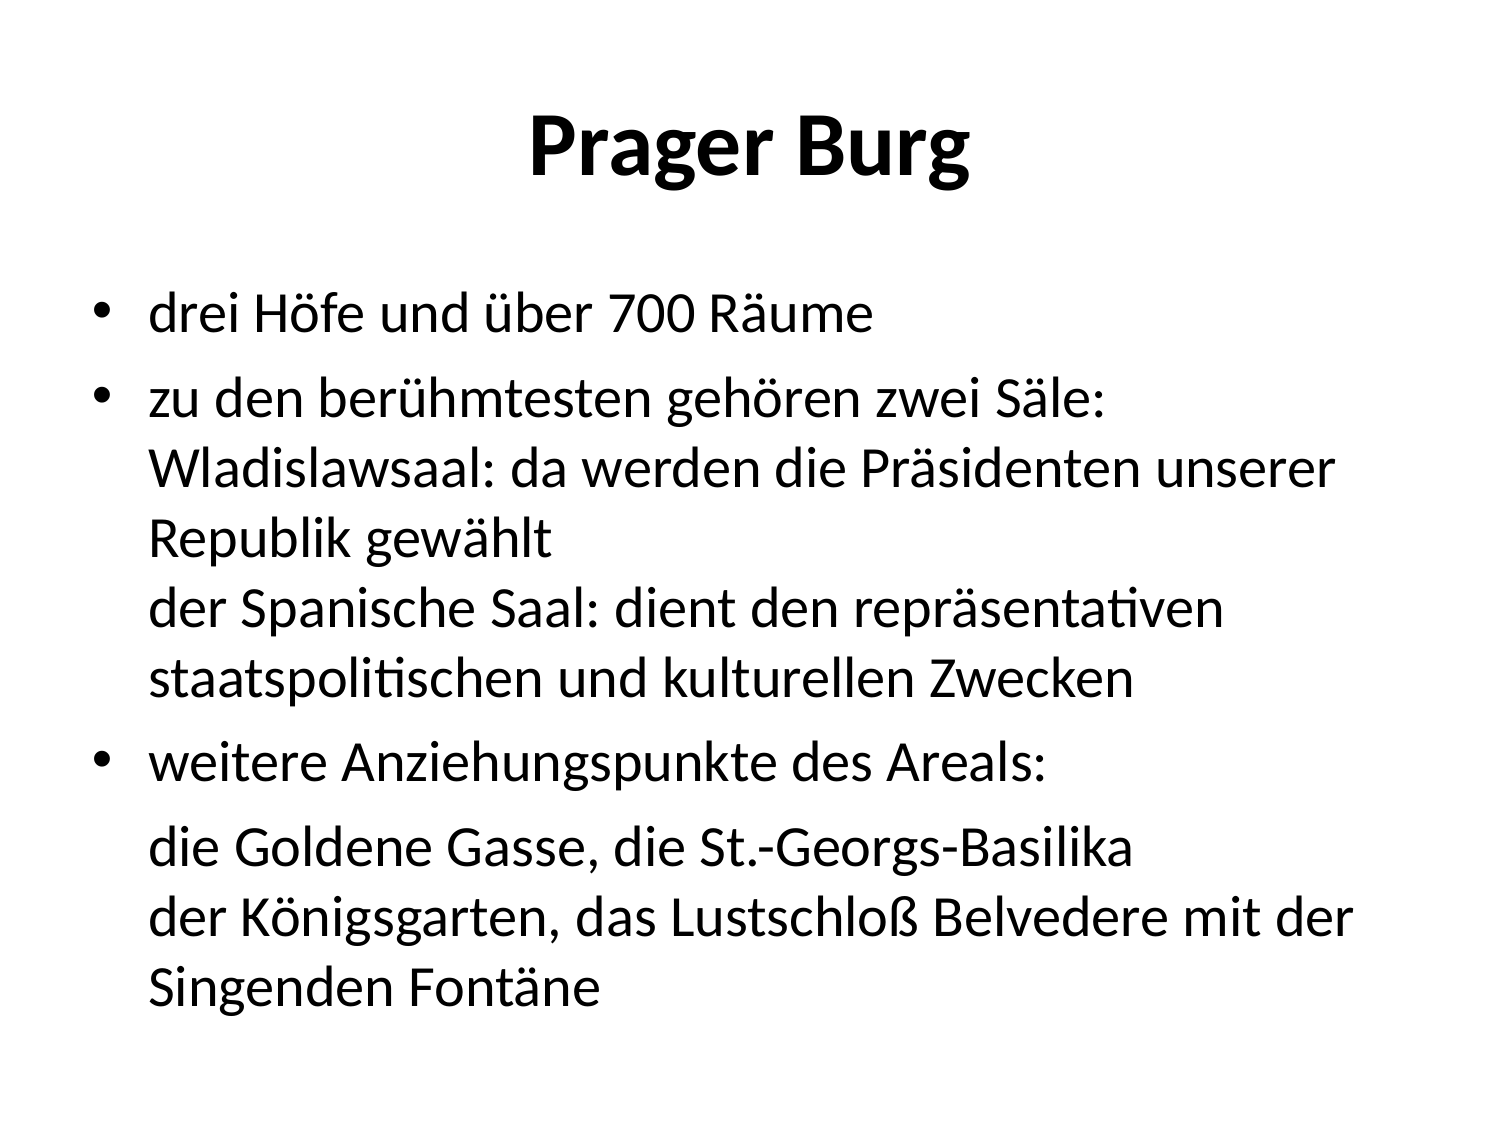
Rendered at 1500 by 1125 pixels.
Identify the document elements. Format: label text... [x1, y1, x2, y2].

list drei Höfe und über 700 Räume zu den berühmtesten gehören zwei Säle: Wladislawsaal: da werden die Präsidenten unserer Republik gewählt der Spanische Saal: dient den repräsentativen staatspolitischen und kulturellen Zwecken weitere Anziehungspunkte des Areals: die Goldene Gasse, die St.-Georgs-Basilika der Königsgarten, das Lustschloß Belvedere mit der Singenden Fontäne [76, 267, 1427, 1111]
title Prager Burg [75, 45, 1426, 233]
